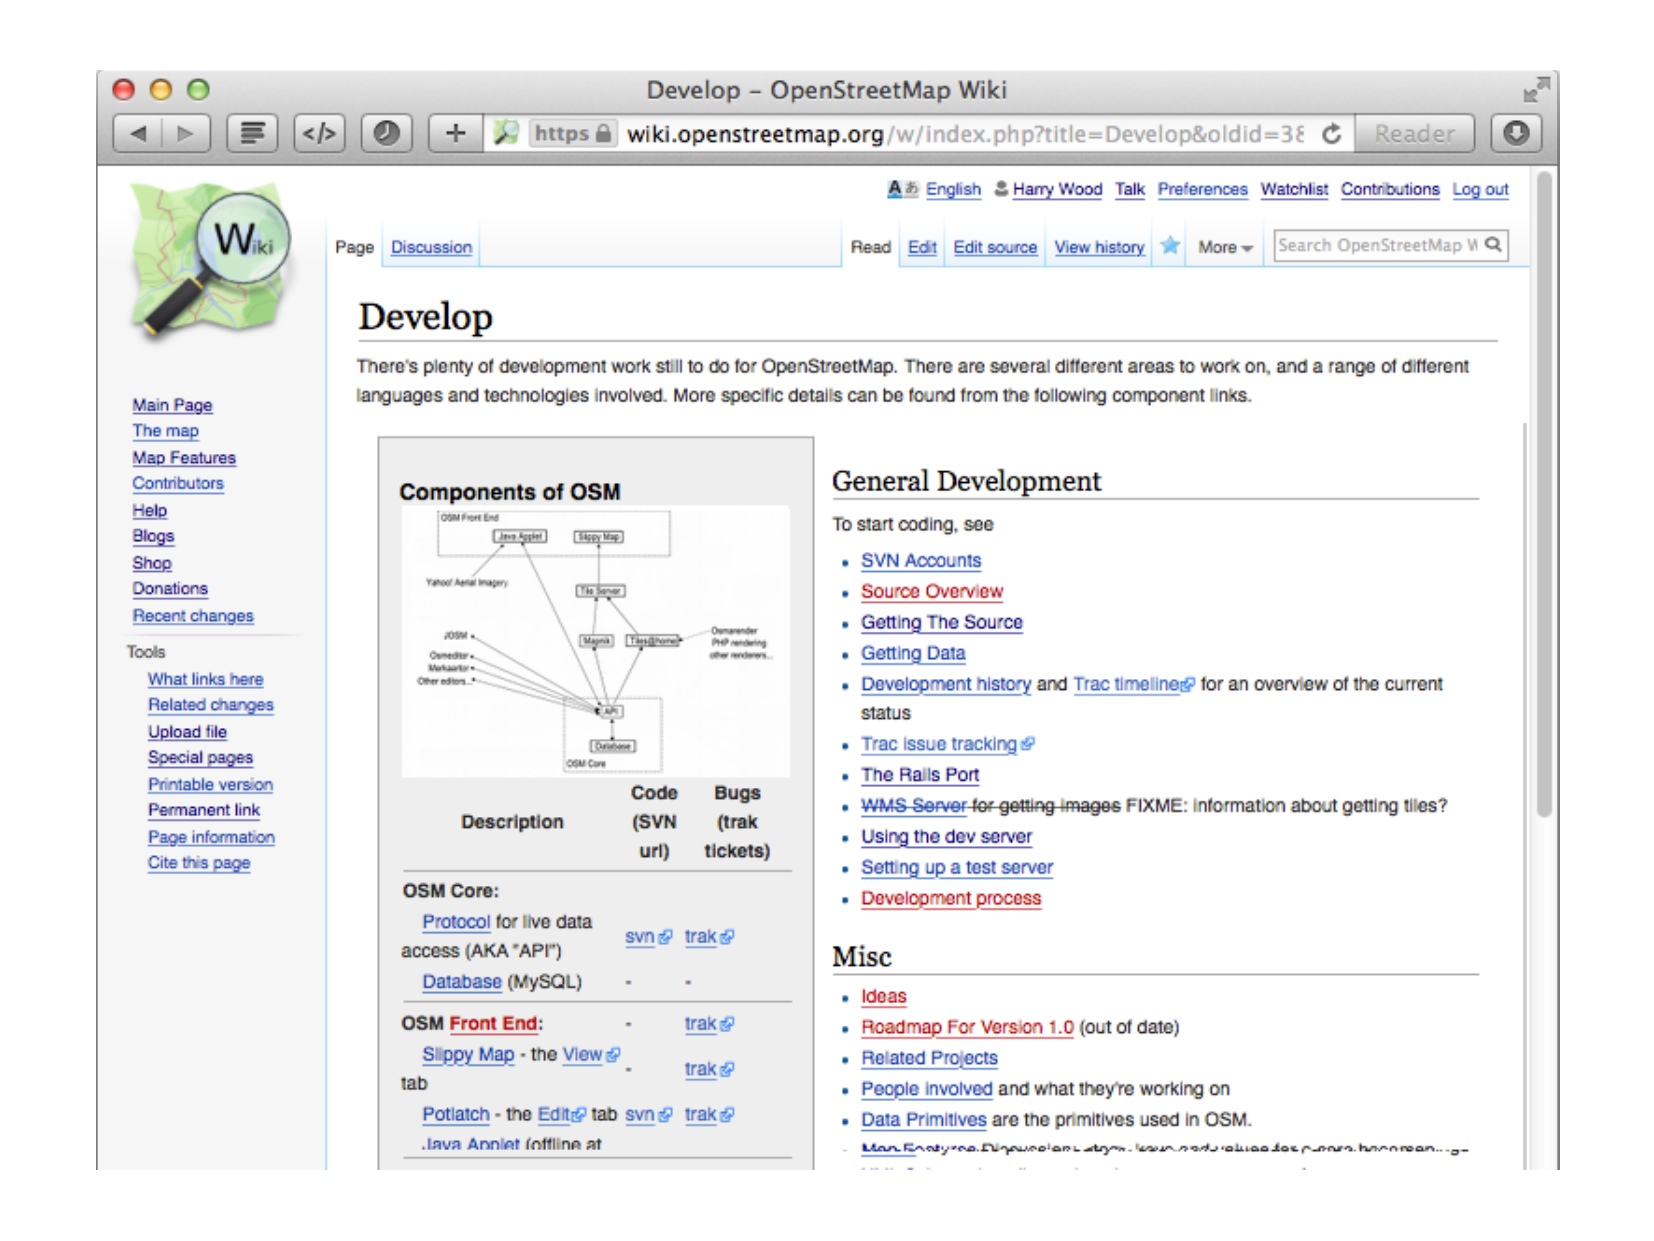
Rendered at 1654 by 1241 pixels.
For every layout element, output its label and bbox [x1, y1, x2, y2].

picture [96, 70, 1560, 1170]
